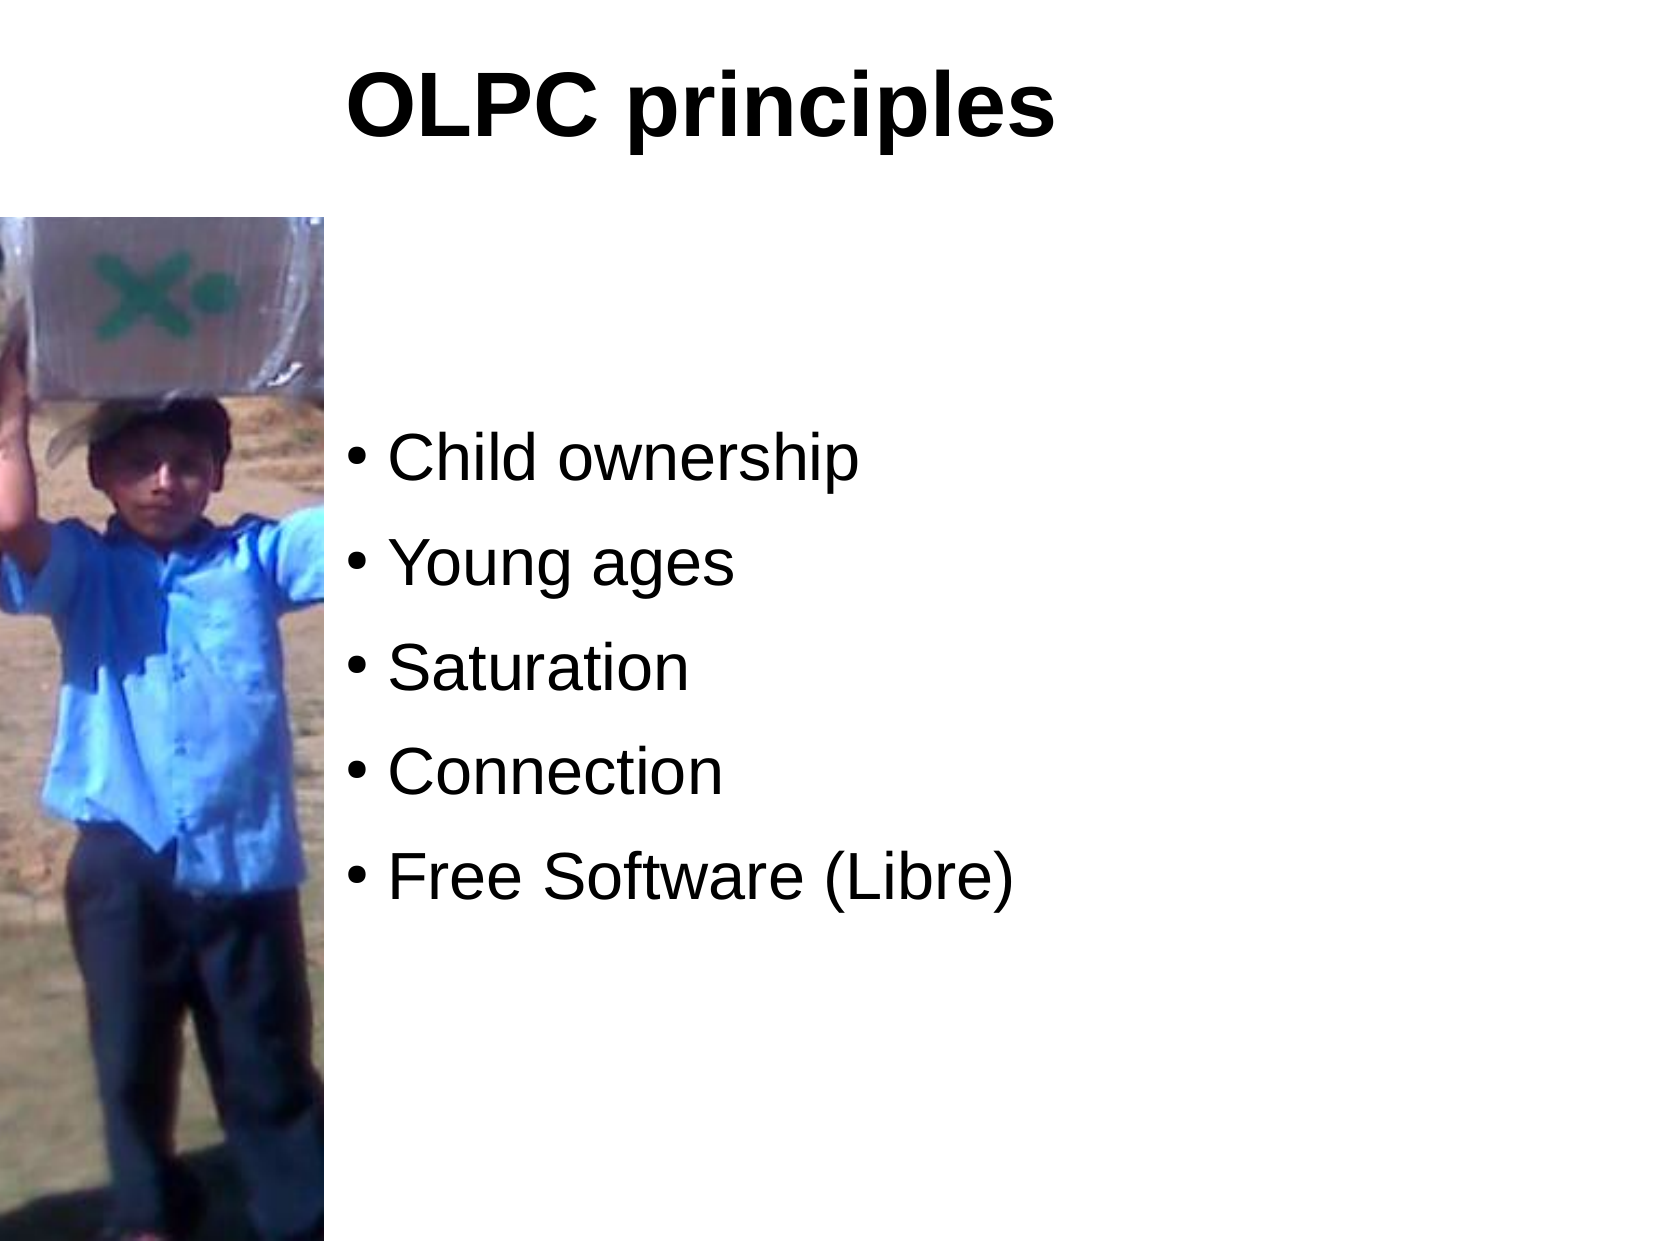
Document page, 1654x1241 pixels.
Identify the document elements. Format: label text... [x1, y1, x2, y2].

title OLPC principles [345, 0, 1654, 211]
picture [0, 217, 324, 1241]
subtitle Child ownership Young ages Saturation Connection Free Software (Libre) [345, 225, 1654, 1109]
